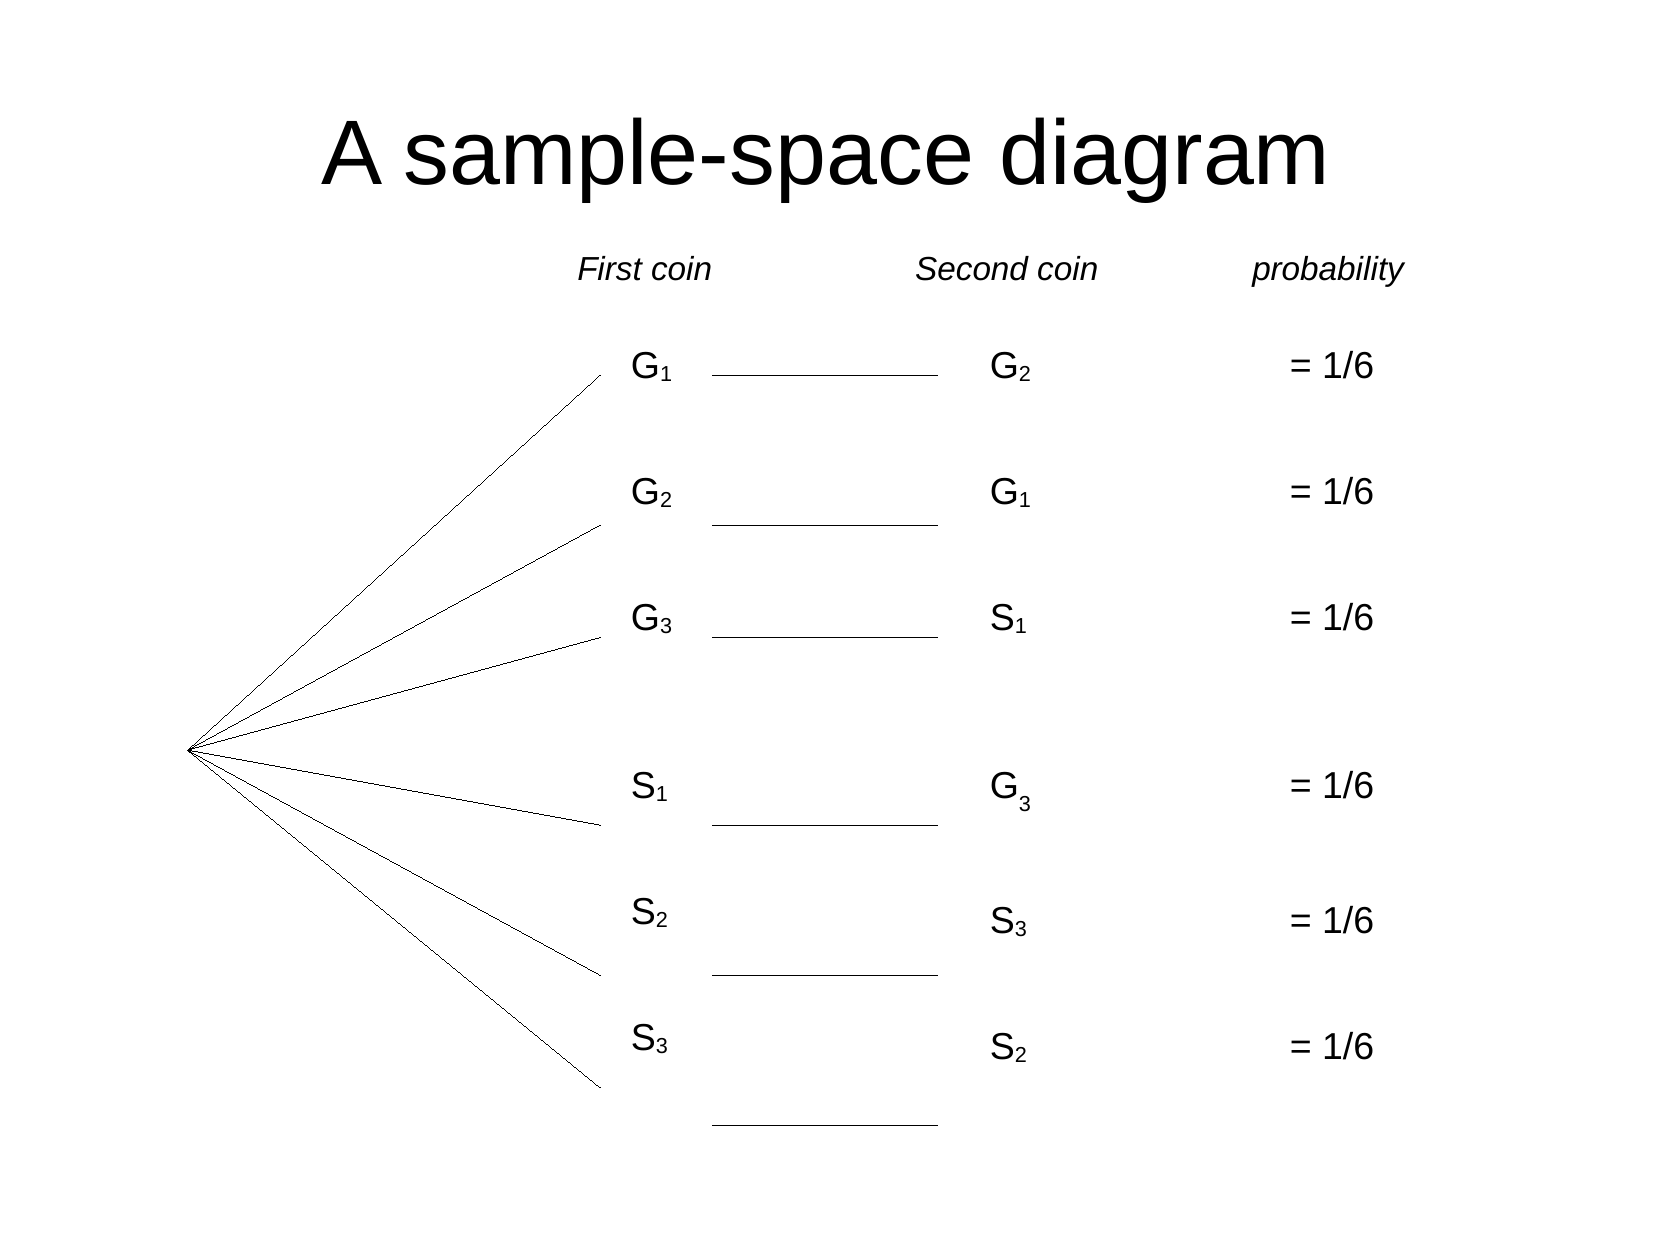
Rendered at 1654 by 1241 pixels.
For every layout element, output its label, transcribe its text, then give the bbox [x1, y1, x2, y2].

title A sample-space diagram [82, 49, 1571, 257]
text_box G2 = 1/6 G1 = 1/6 S1 = 1/6 G3 = 1/6 S3 = 1/6 S2 = 1/6 [975, 337, 1455, 1137]
text_box First coin Second coin probability [562, 243, 1420, 296]
text_box G1 G2 G3 S1 S2 S3 [616, 337, 687, 1141]
